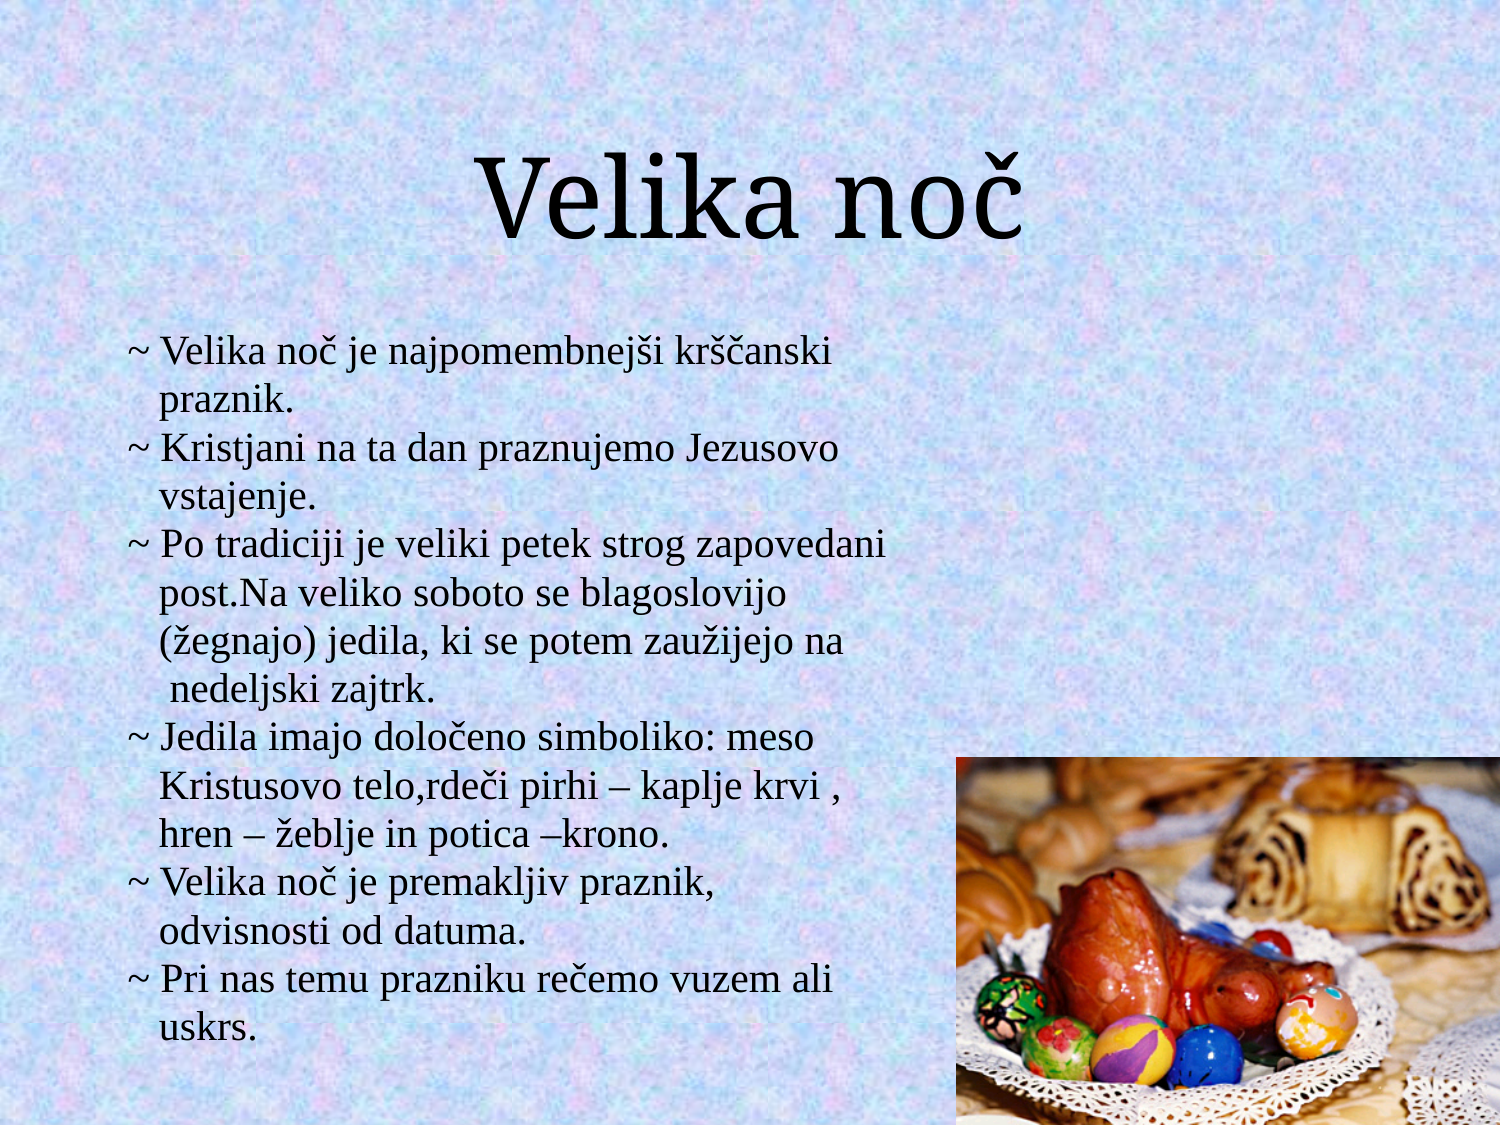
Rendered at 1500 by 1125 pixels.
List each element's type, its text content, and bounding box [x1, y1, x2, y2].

title Velika noč [112, 99, 1388, 288]
list ~ Velika noč je najpomembnejši krščanski praznik. ~ Kristjani na ta dan praznujemo Jezusovo vstajenje. ~ Po tradiciji je veliki petek strog zapovedani post.Na veliko soboto se blagoslovijo (žegnajo) jedila, ki se potem zaužijejo na nedeljski zajtrk. ~ Jedila imajo določeno simboliko: meso Kristusovo telo,rdeči pirhi – kaplje krvi , hren – žeblje in potica –krono. ~ Velika noč je premakljiv praznik, odvisnosti od datuma. ~ Pri nas temu prazniku rečemo vuzem ali uskrs. [112, 324, 928, 1125]
picture [0, 0, 1500, 1125]
